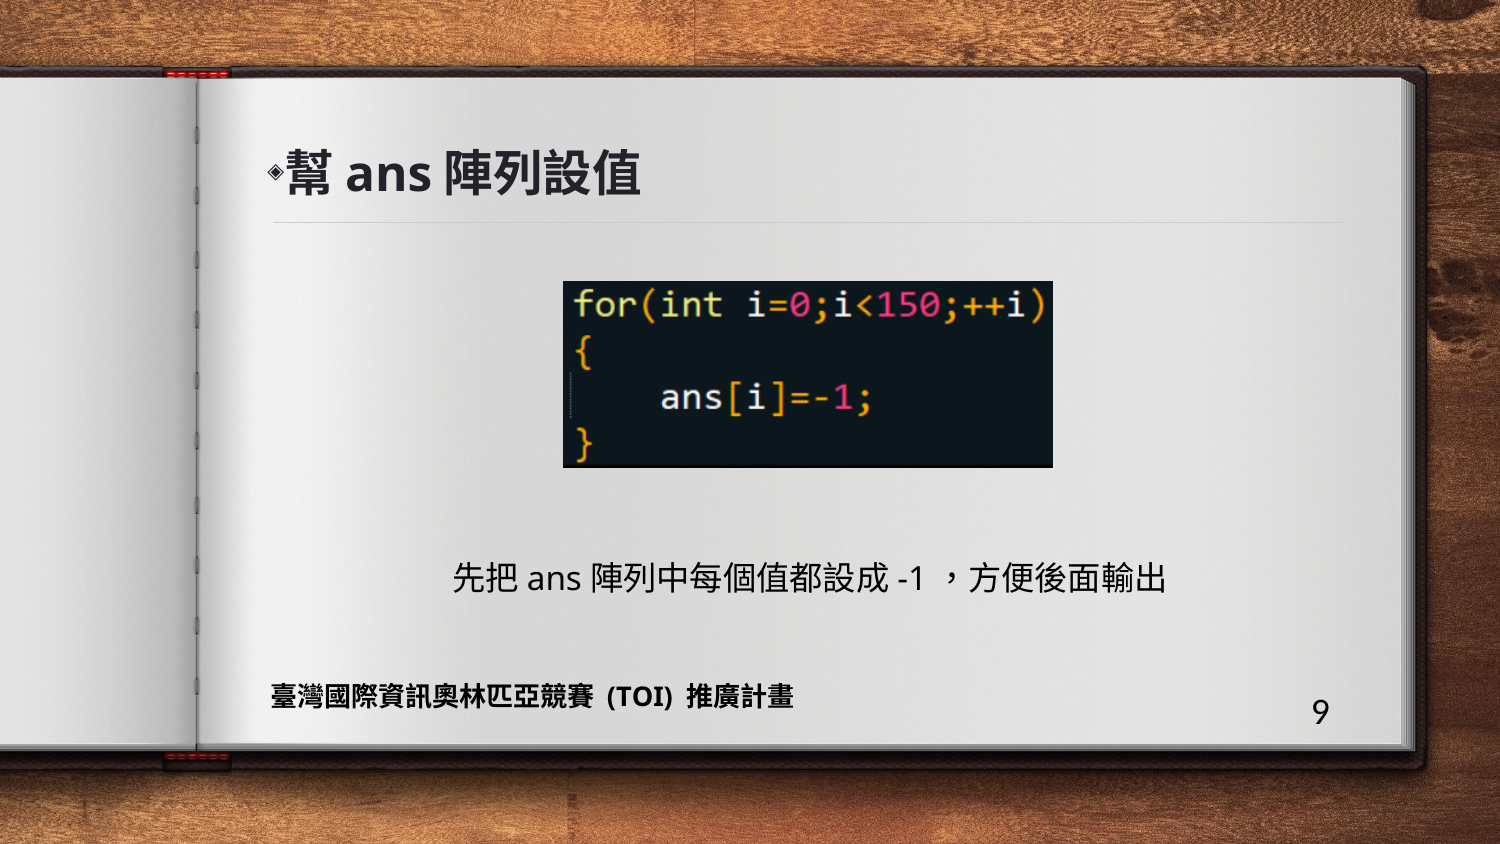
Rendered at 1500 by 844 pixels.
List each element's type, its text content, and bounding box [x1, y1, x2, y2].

text_box [1295, 672, 1386, 737]
text_box 先把ans陣列中每個值都設成-1，方便後面輸出 [437, 549, 1201, 605]
list 幫ans陣列設值 [252, 126, 1194, 216]
picture [563, 281, 1053, 468]
